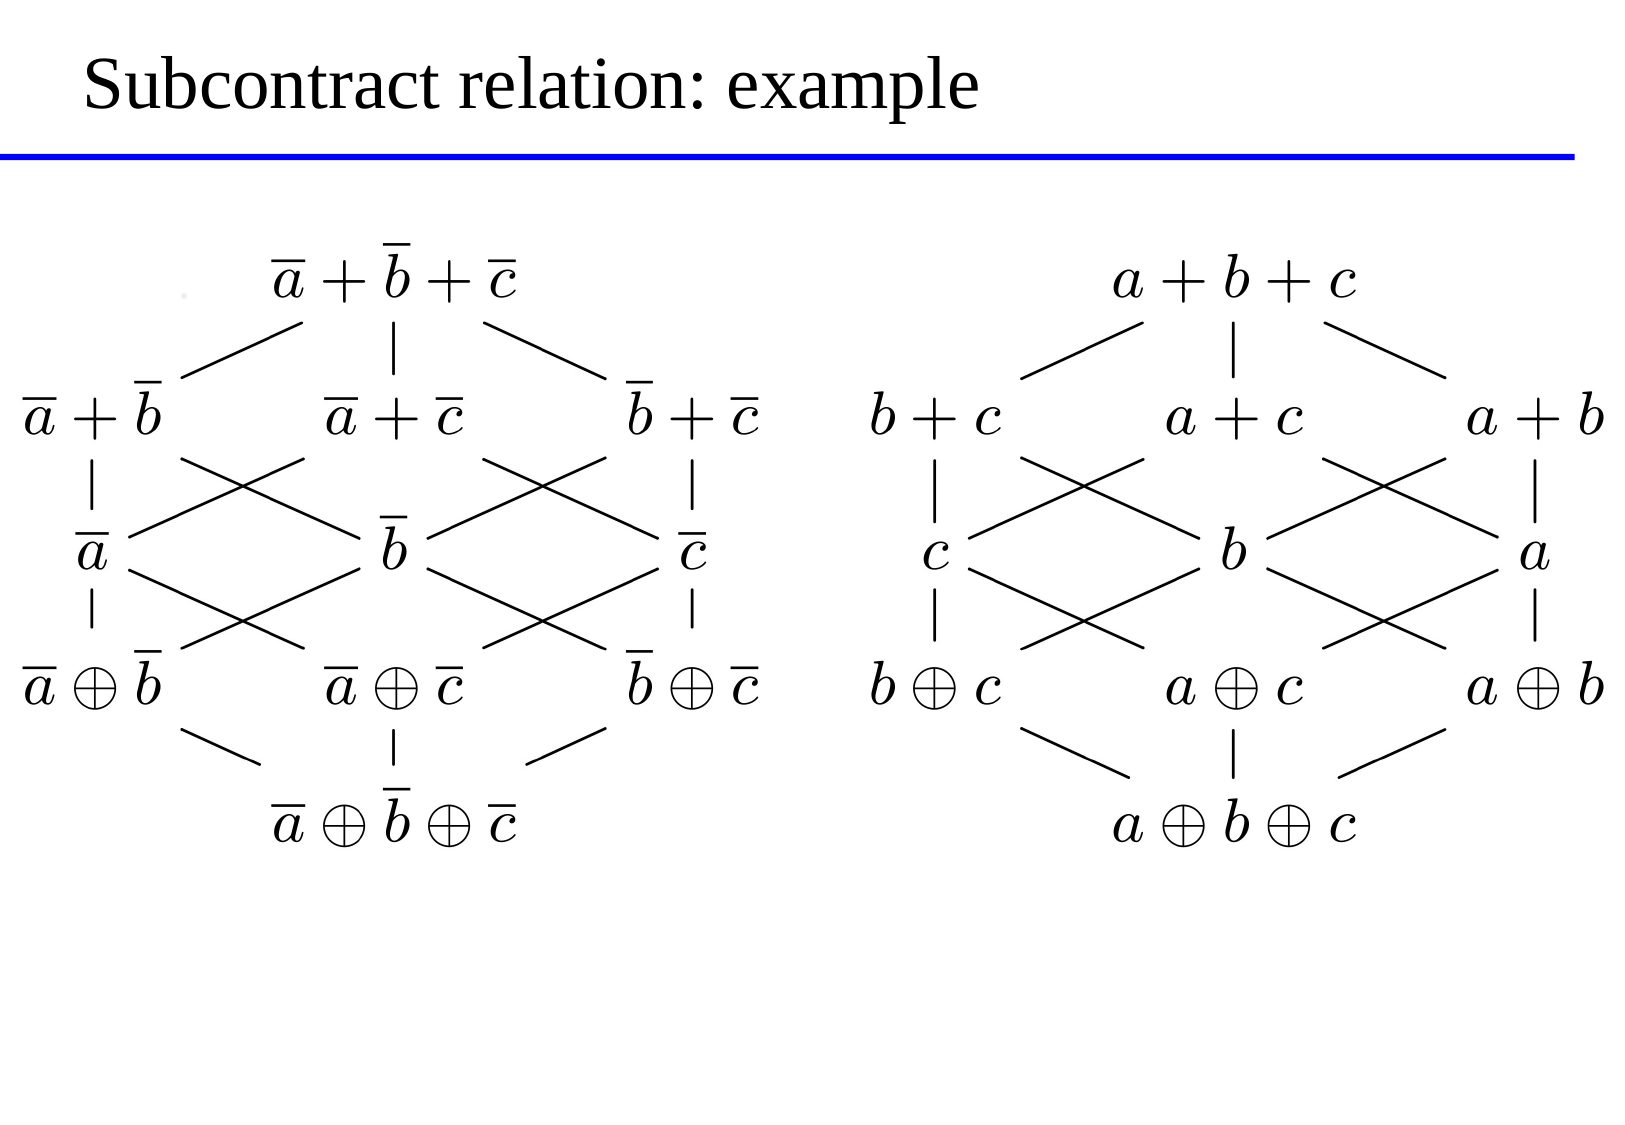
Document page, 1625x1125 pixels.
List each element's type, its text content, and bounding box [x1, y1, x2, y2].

picture [0, 212, 1625, 869]
title Subcontract relation: example [67, 27, 1544, 131]
